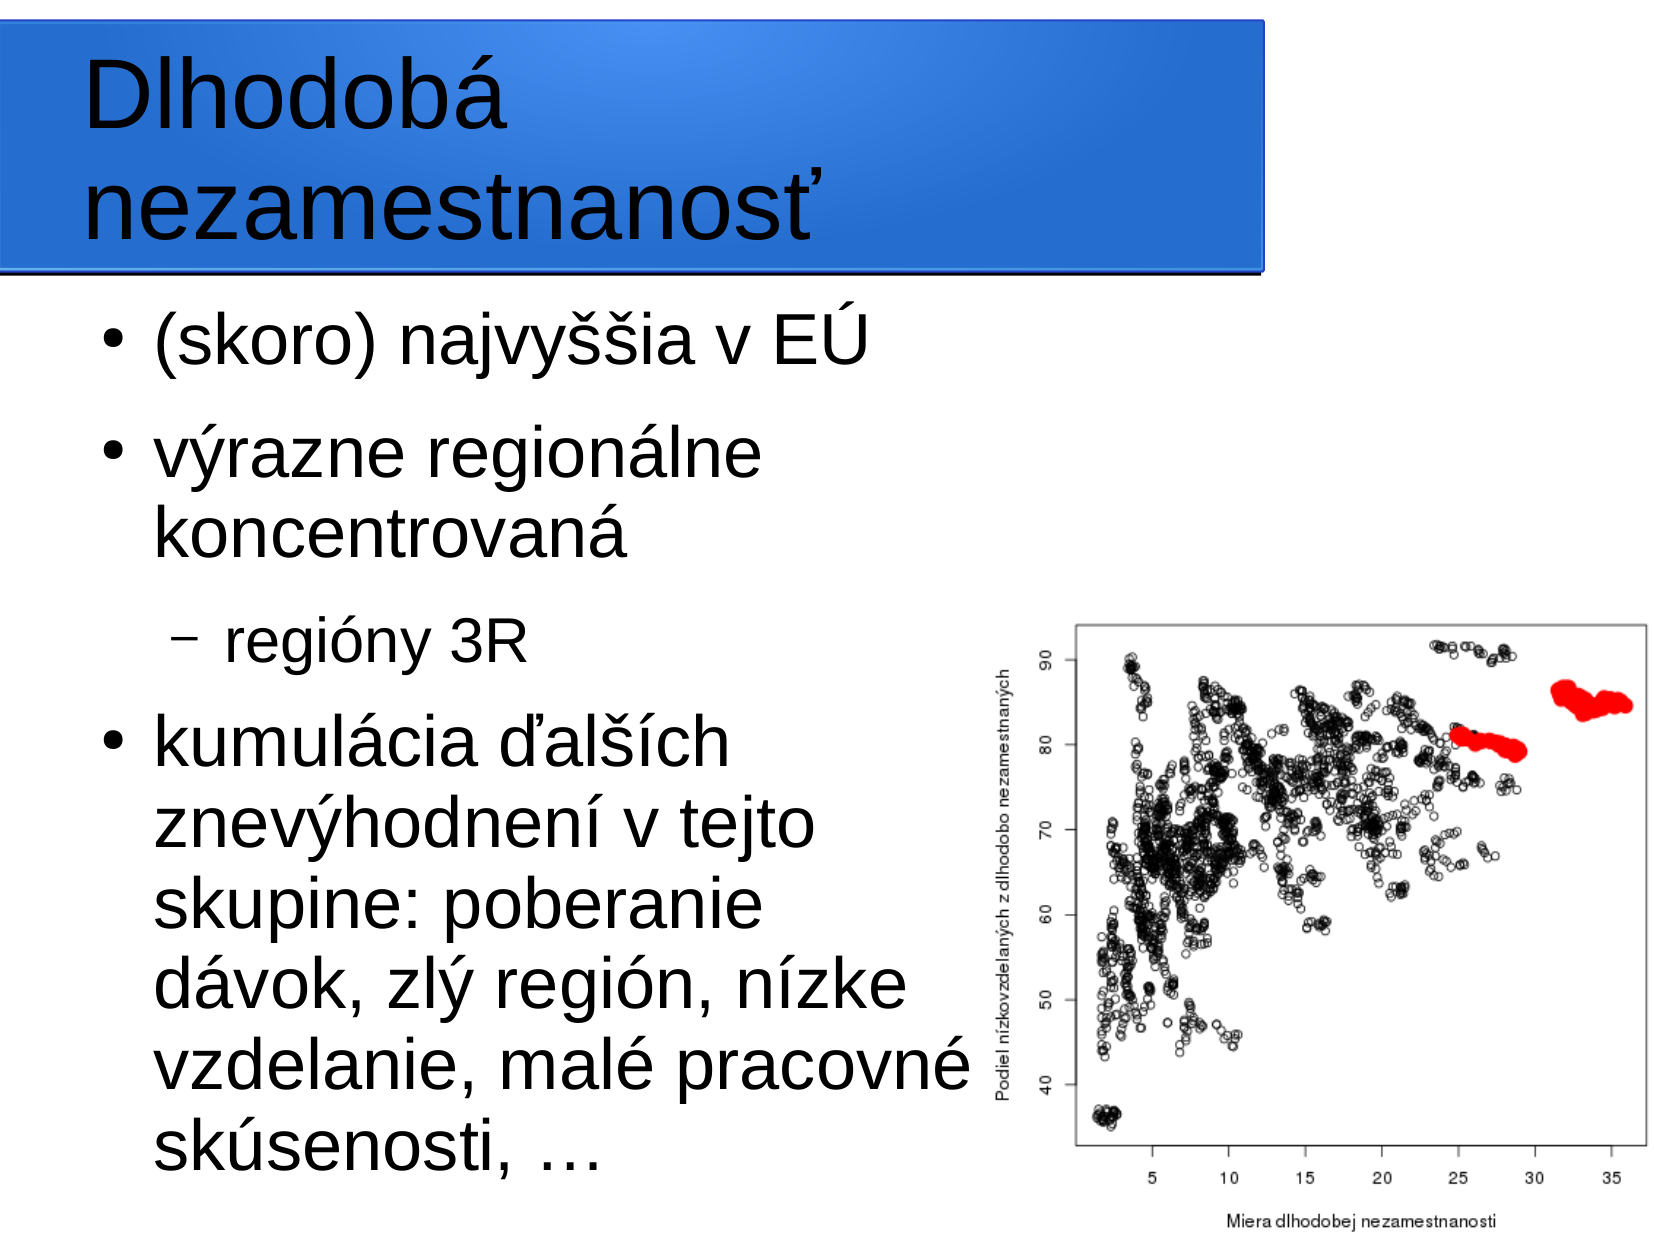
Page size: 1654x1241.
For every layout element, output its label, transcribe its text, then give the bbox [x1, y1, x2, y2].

picture [990, 537, 1654, 1241]
title Dlhodobá nezamestnanosť [82, 38, 1235, 261]
list (skoro) najvyššia v EÚ výrazne regionálne koncentrovaná regióny 3R kumulácia ďalších znevýhodnení v tejto skupine: poberanie dávok, zlý región, nízke vzdelanie, malé pracovné skúsenosti, … [82, 299, 991, 1216]
